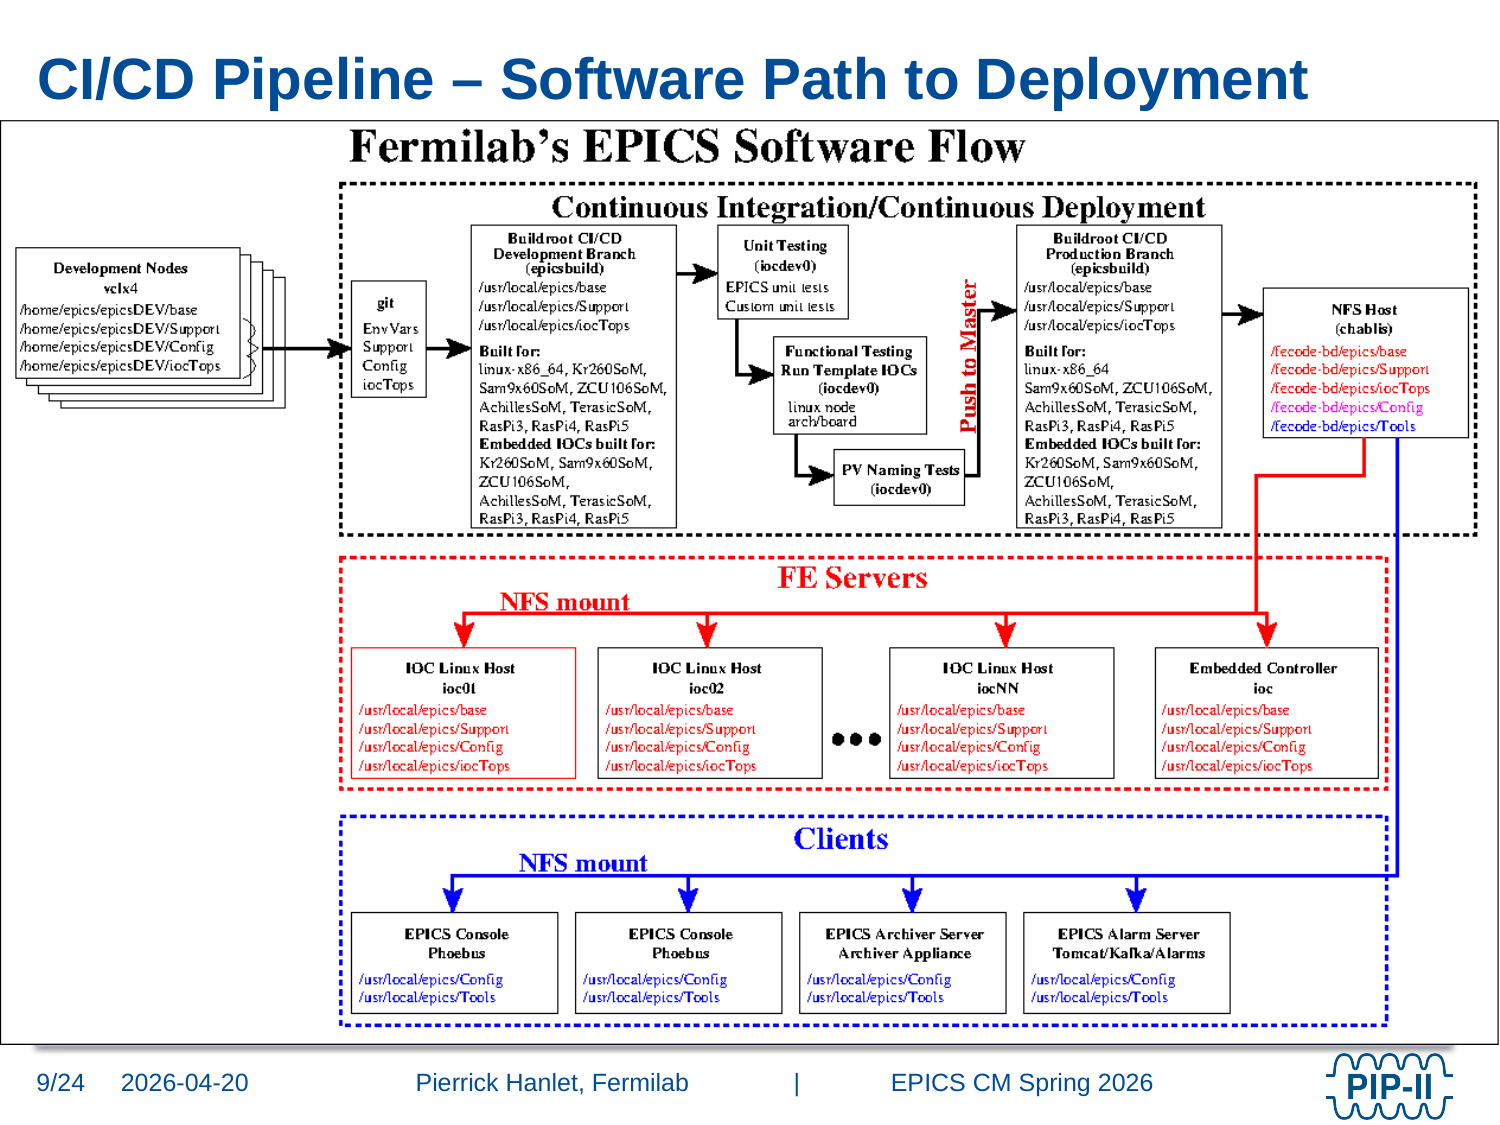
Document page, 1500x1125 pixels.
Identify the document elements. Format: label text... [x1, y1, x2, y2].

slide_number 2026-04-20 [120, 1066, 276, 1107]
slide_number <number>/24 [36, 1066, 105, 1106]
picture [0, 119, 1500, 1045]
picture [1326, 1053, 1453, 1120]
footer Pierrick Hanlet, Fermilab | EPICS CM Spring 2026 [293, 1066, 1279, 1107]
title CI/CD Pipeline – Software Path to Deployment [37, 41, 1463, 112]
